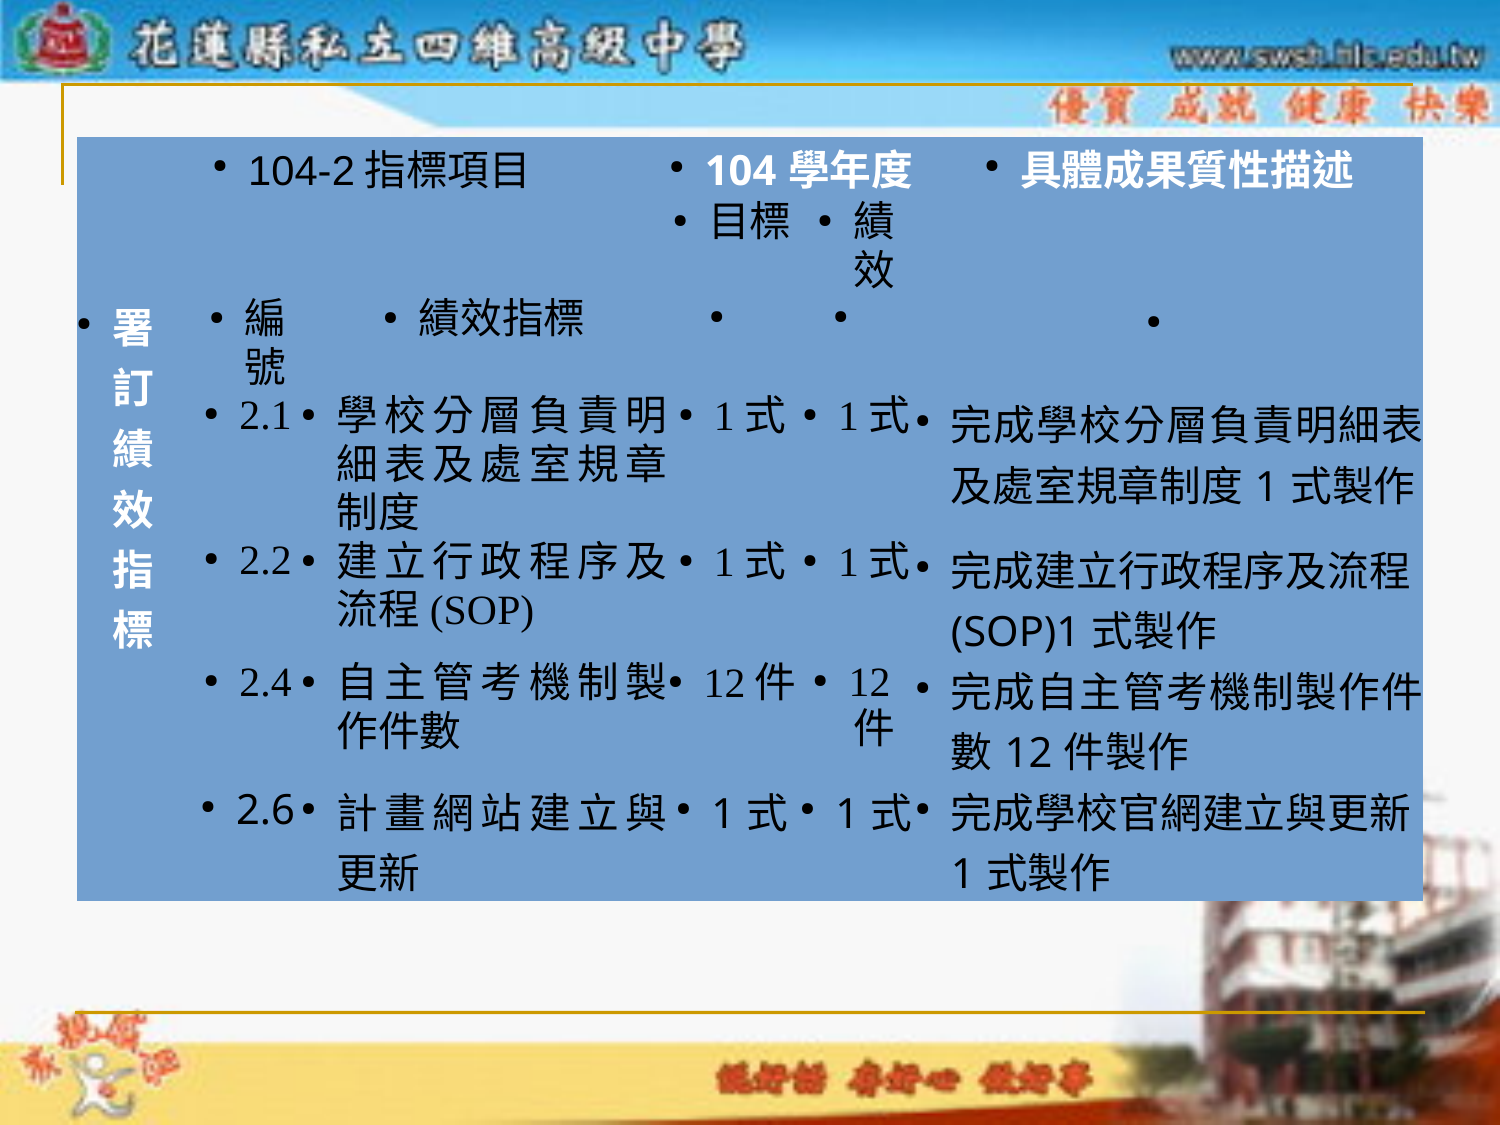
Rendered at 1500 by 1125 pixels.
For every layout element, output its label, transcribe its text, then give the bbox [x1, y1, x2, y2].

table_cell 完成建立行政程序及流程(SOP)1式製作 [915, 538, 1423, 659]
table_cell 完成學校官網建立與更新1式製作 [915, 780, 1423, 901]
table_cell 學校分層負責明細表及處室規章制度 [301, 392, 667, 538]
table_cell 績效 [797, 198, 915, 295]
table_cell 2.6 [195, 780, 301, 901]
table_cell 編號 [195, 295, 301, 392]
table_header 104學年度 [667, 137, 915, 198]
text_box P19 [0, 1023, 262, 1099]
text_box [1080, 1023, 1431, 1099]
table_cell 1式 [797, 538, 915, 659]
table_cell 署訂績效指標 [77, 295, 195, 901]
table_cell 1式 [667, 392, 797, 538]
table_cell 2.4 [195, 659, 301, 780]
table_cell 目標 [667, 198, 797, 295]
table_cell 1式 [797, 780, 915, 901]
table_cell 1式 [667, 780, 797, 901]
table_cell 2.2 [195, 538, 301, 659]
table_cell [915, 295, 1423, 392]
table_cell 完成自主管考機制製作件數12件製作 [915, 659, 1423, 780]
table_cell 12件 [797, 659, 915, 780]
table_header 具體成果質性描述 [915, 137, 1423, 295]
table_cell 完成學校分層負責明細表及處室規章制度1式製作 [915, 392, 1423, 538]
table_cell 建立行政程序及流程(SOP) [301, 538, 667, 659]
table_cell [797, 295, 915, 392]
table_cell 績效指標 [301, 295, 667, 392]
table_header 104-2指標項目 [77, 137, 667, 295]
table_cell 自主管考機制製作件數 [301, 659, 667, 780]
table_cell 2.1 [195, 392, 301, 538]
table_cell [667, 295, 797, 392]
table_cell 計畫網站建立與更新 [301, 780, 667, 901]
table_cell 1式 [797, 392, 915, 538]
table_cell 12件 [667, 659, 797, 780]
table_cell 1式 [667, 538, 797, 659]
